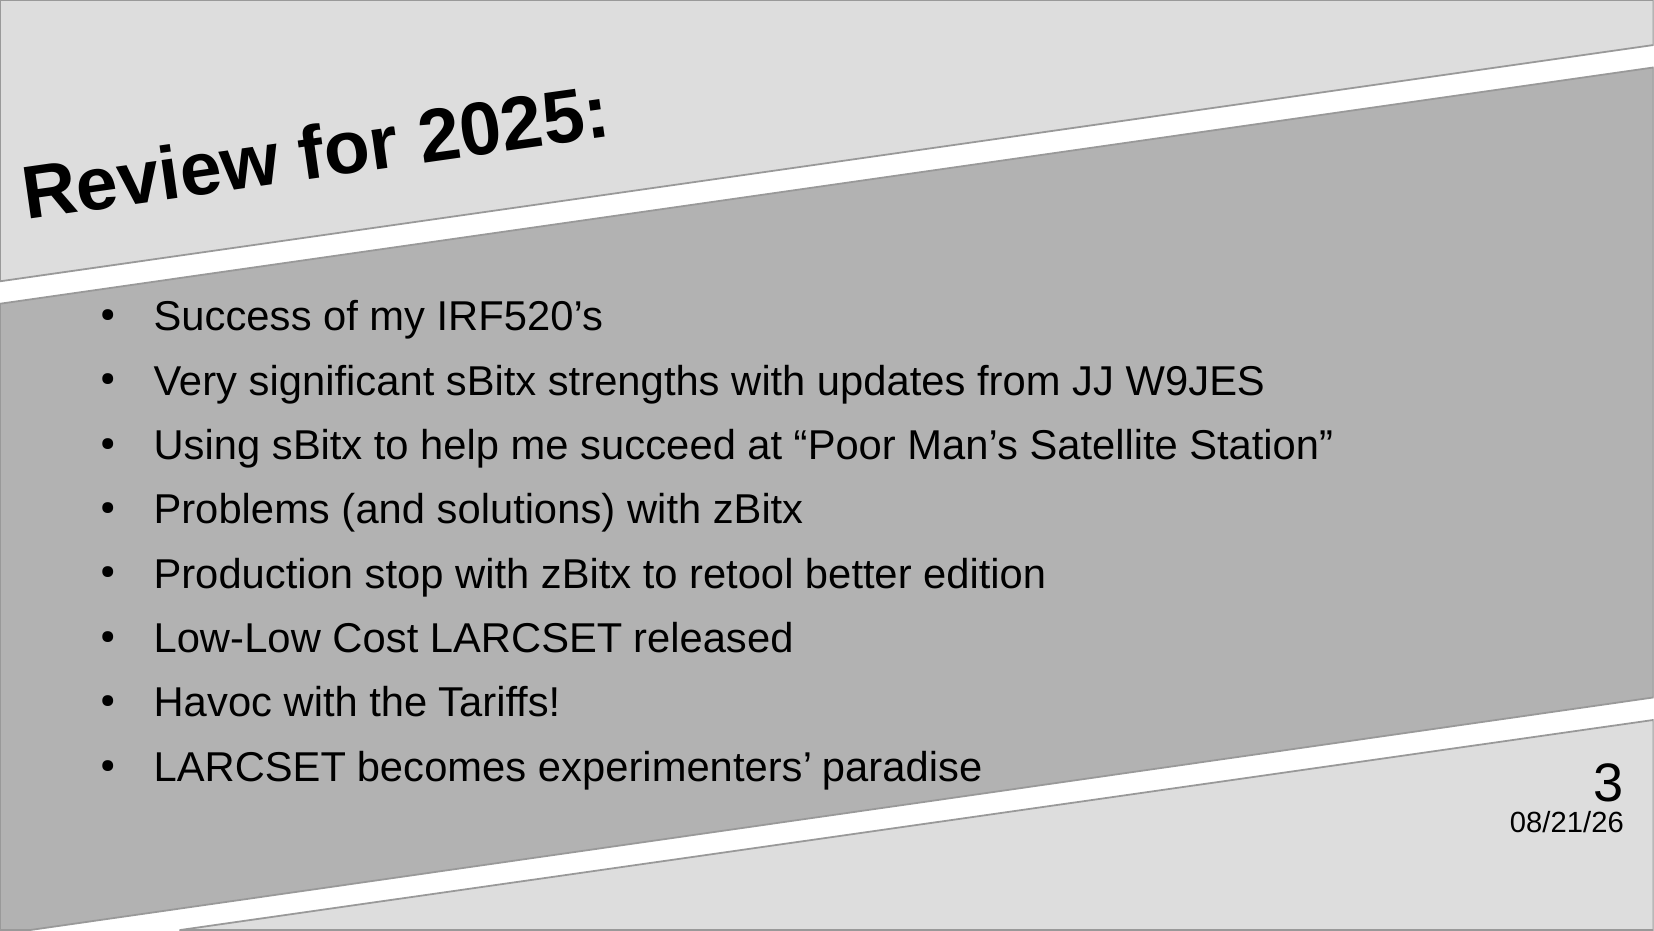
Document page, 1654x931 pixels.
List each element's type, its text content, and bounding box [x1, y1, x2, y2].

list Success of my IRF520’s Very significant sBitx strengths with updates from JJ W9JES Using sBitx to help me succeed at “Poor Man’s Satellite Station” Problems (and solutions) with zBitx Production stop with zBitx to retool better edition Low-Low Cost LARCSET released Havoc with the Tariffs! LARCSET becomes experimenters’ paradise [82, 292, 1538, 833]
title Review for 2025: [11, 0, 1496, 272]
